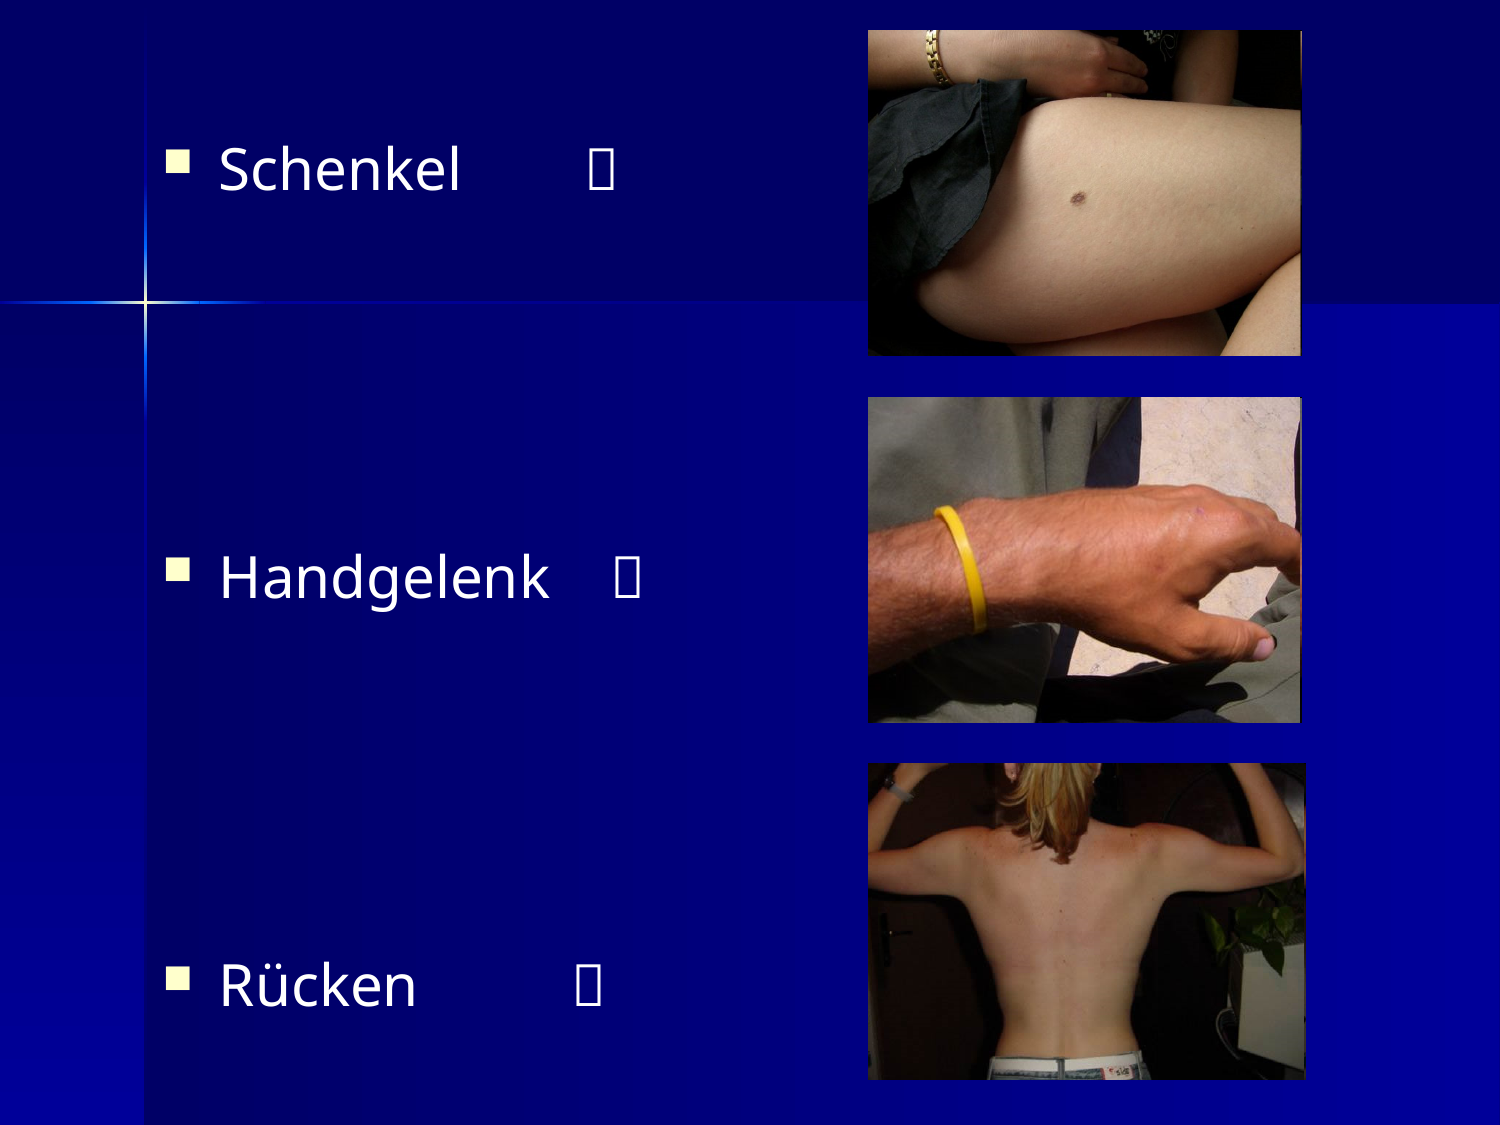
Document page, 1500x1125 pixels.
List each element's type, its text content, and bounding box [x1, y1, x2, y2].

picture [868, 763, 1306, 1080]
picture [868, 30, 1302, 356]
list Schenkel  Handgelenk  Rücken  [147, 42, 739, 1071]
picture [868, 397, 1302, 723]
